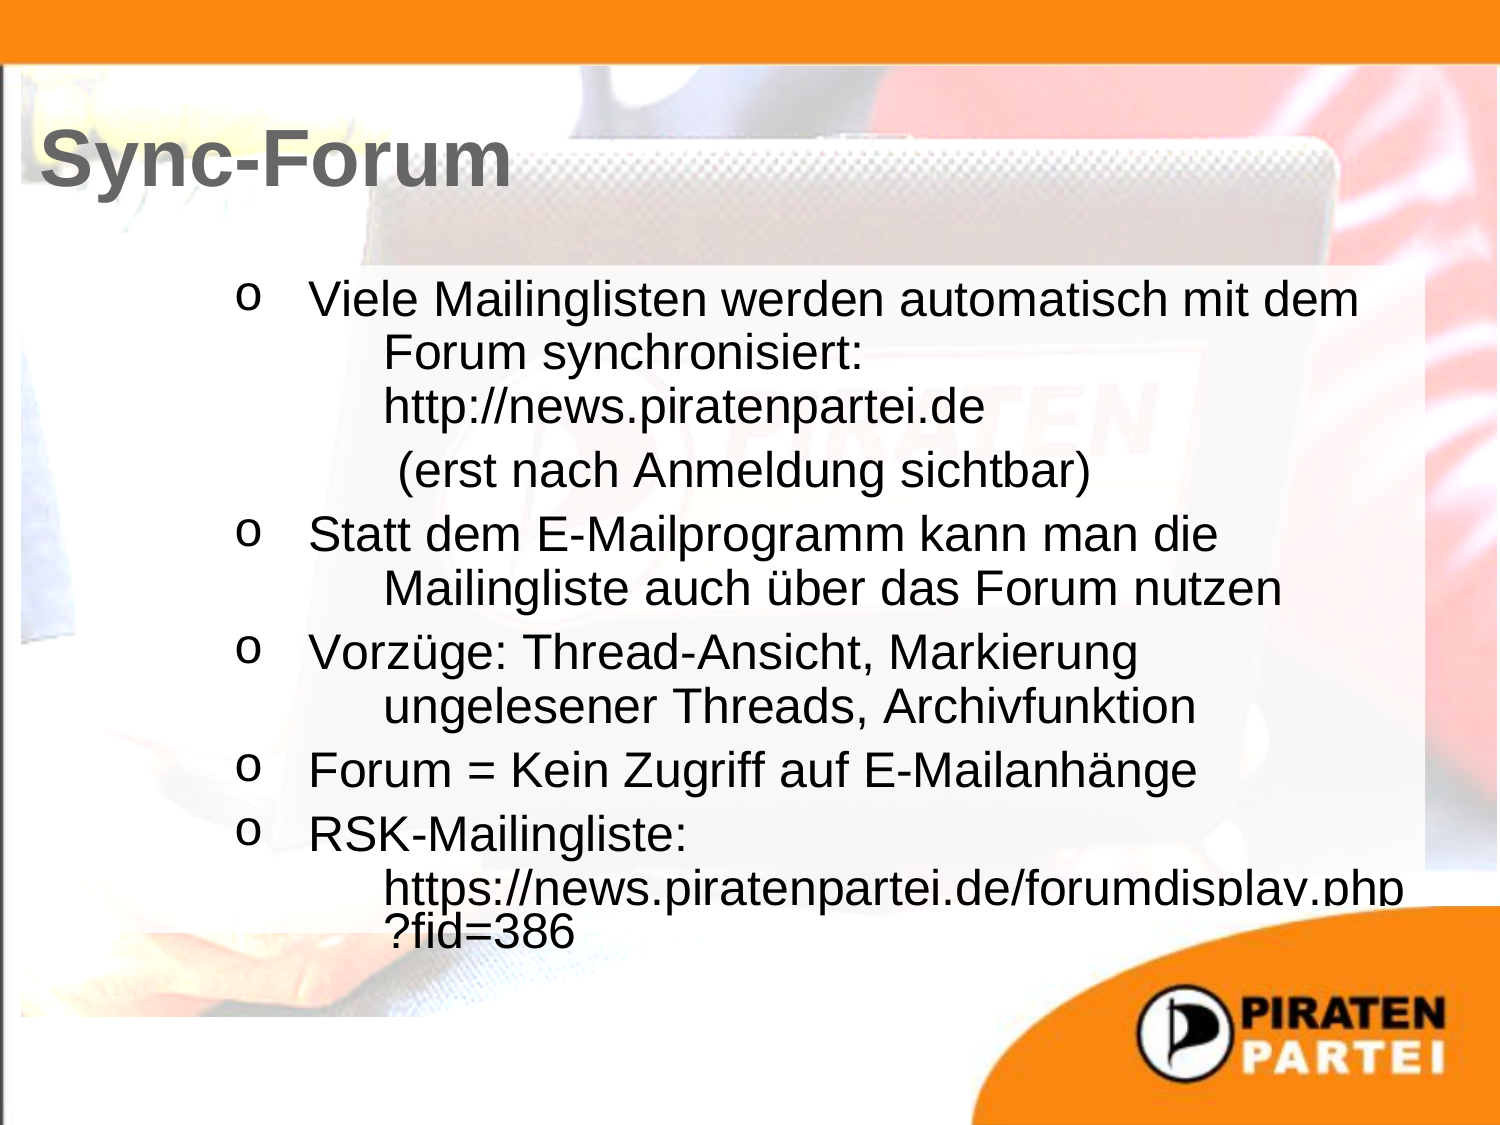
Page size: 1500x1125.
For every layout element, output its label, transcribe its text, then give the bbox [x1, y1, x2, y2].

title Sync-Forum [24, 97, 1375, 212]
list Viele Mailinglisten werden automatisch mit dem Forum synchronisiert: http://news.piratenpartei.de (erst nach Anmeldung sichtbar) Statt dem E-Mailprogramm kann man die Mailingliste auch über das Forum nutzen Vorzüge: Thread-Ansicht, Markierung ungelesener Threads, Archivfunktion Forum = Kein Zugriff auf E-Mailanhänge RSK-Mailingliste: https://news.piratenpartei.de/forumdisplay.php?fid=386 [75, 265, 1426, 933]
picture [21, 66, 1500, 1125]
